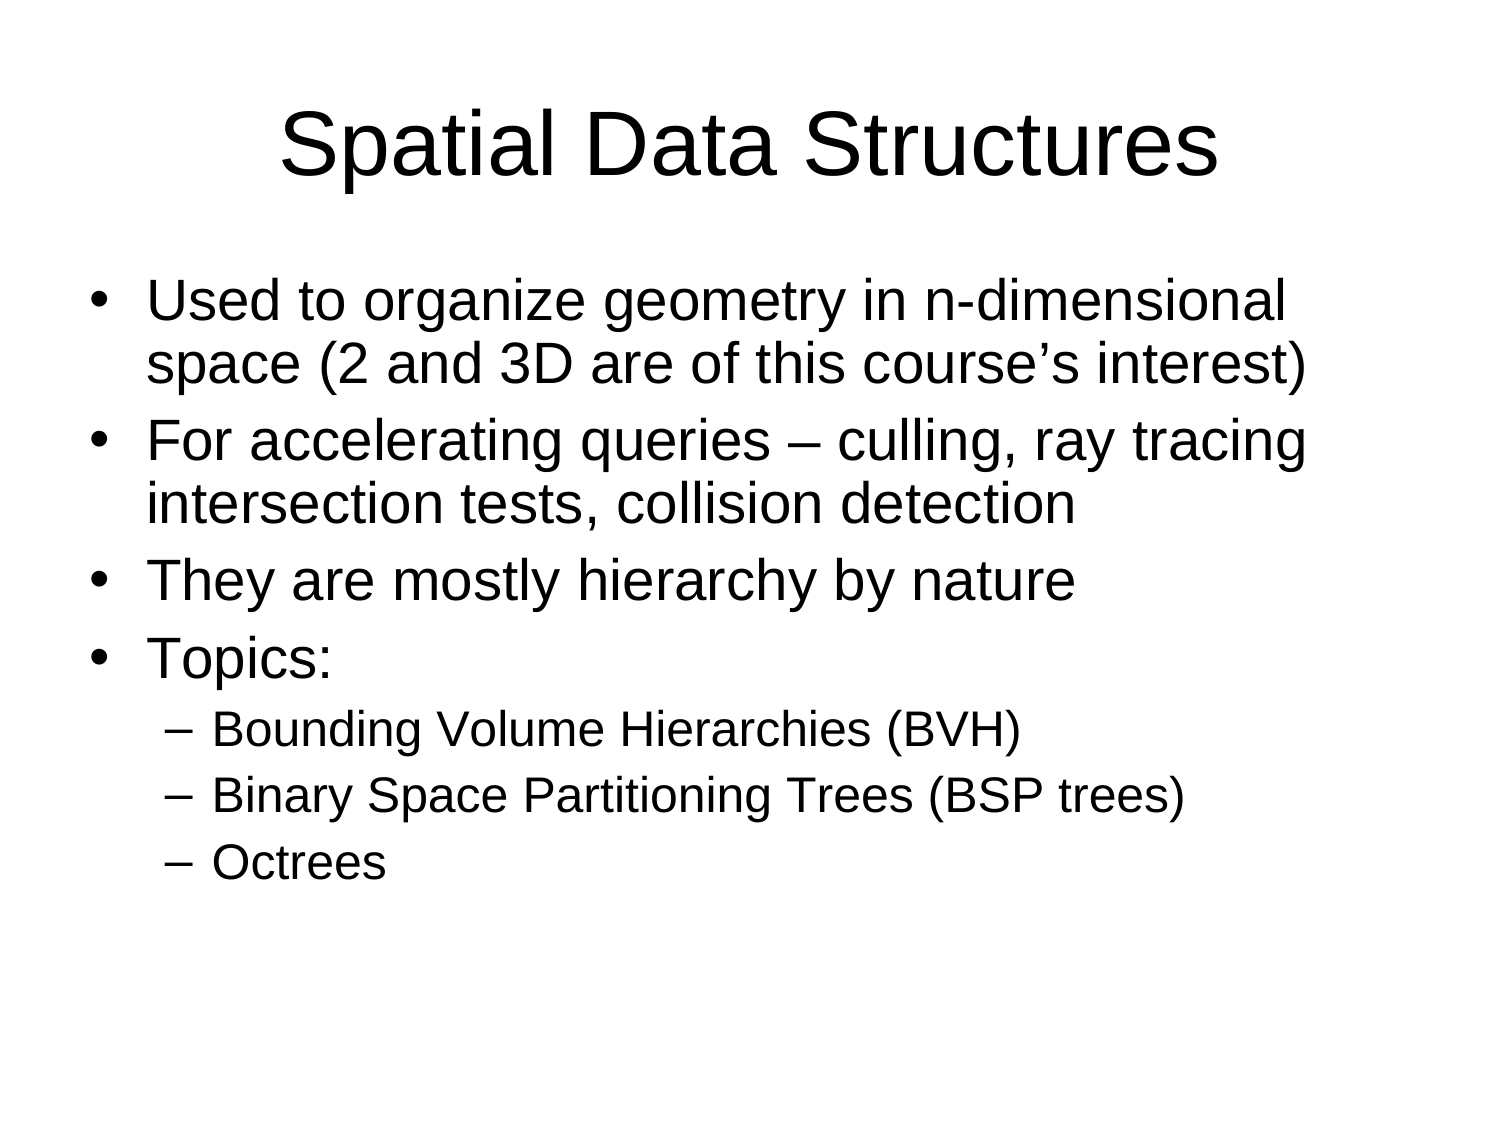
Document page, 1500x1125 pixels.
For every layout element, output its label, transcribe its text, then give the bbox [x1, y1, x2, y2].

list Used to organize geometry in n-dimensional space (2 and 3D are of this course’s interest) For accelerating queries – culling, ray tracing intersection tests, collision detection They are mostly hierarchy by nature Topics: Bounding Volume Hierarchies (BVH) Binary Space Partitioning Trees (BSP trees) Octrees [75, 262, 1426, 1006]
title Spatial Data Structures [75, 45, 1426, 233]
